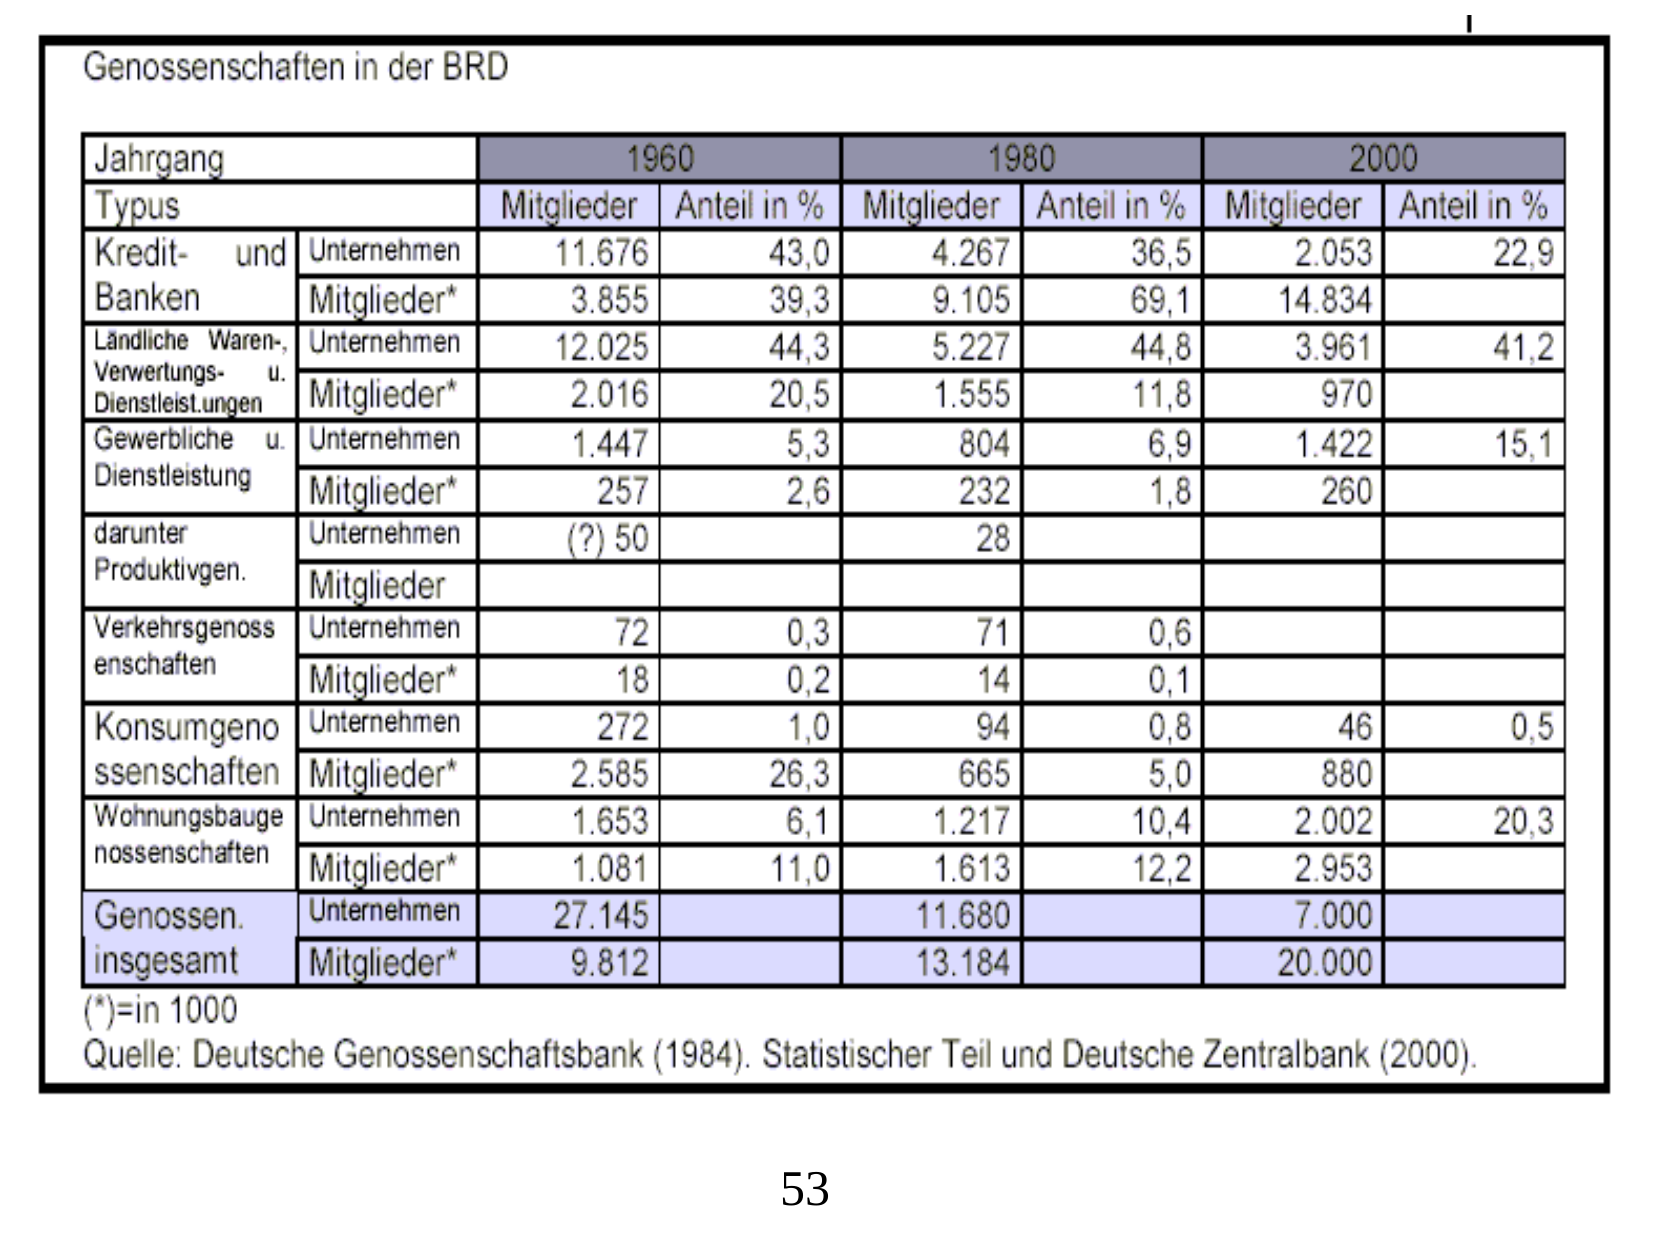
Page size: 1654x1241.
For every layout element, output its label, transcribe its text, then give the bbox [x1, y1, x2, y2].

text_box <Nummer> [780, 1161, 1016, 1223]
picture [10, 15, 1640, 1131]
